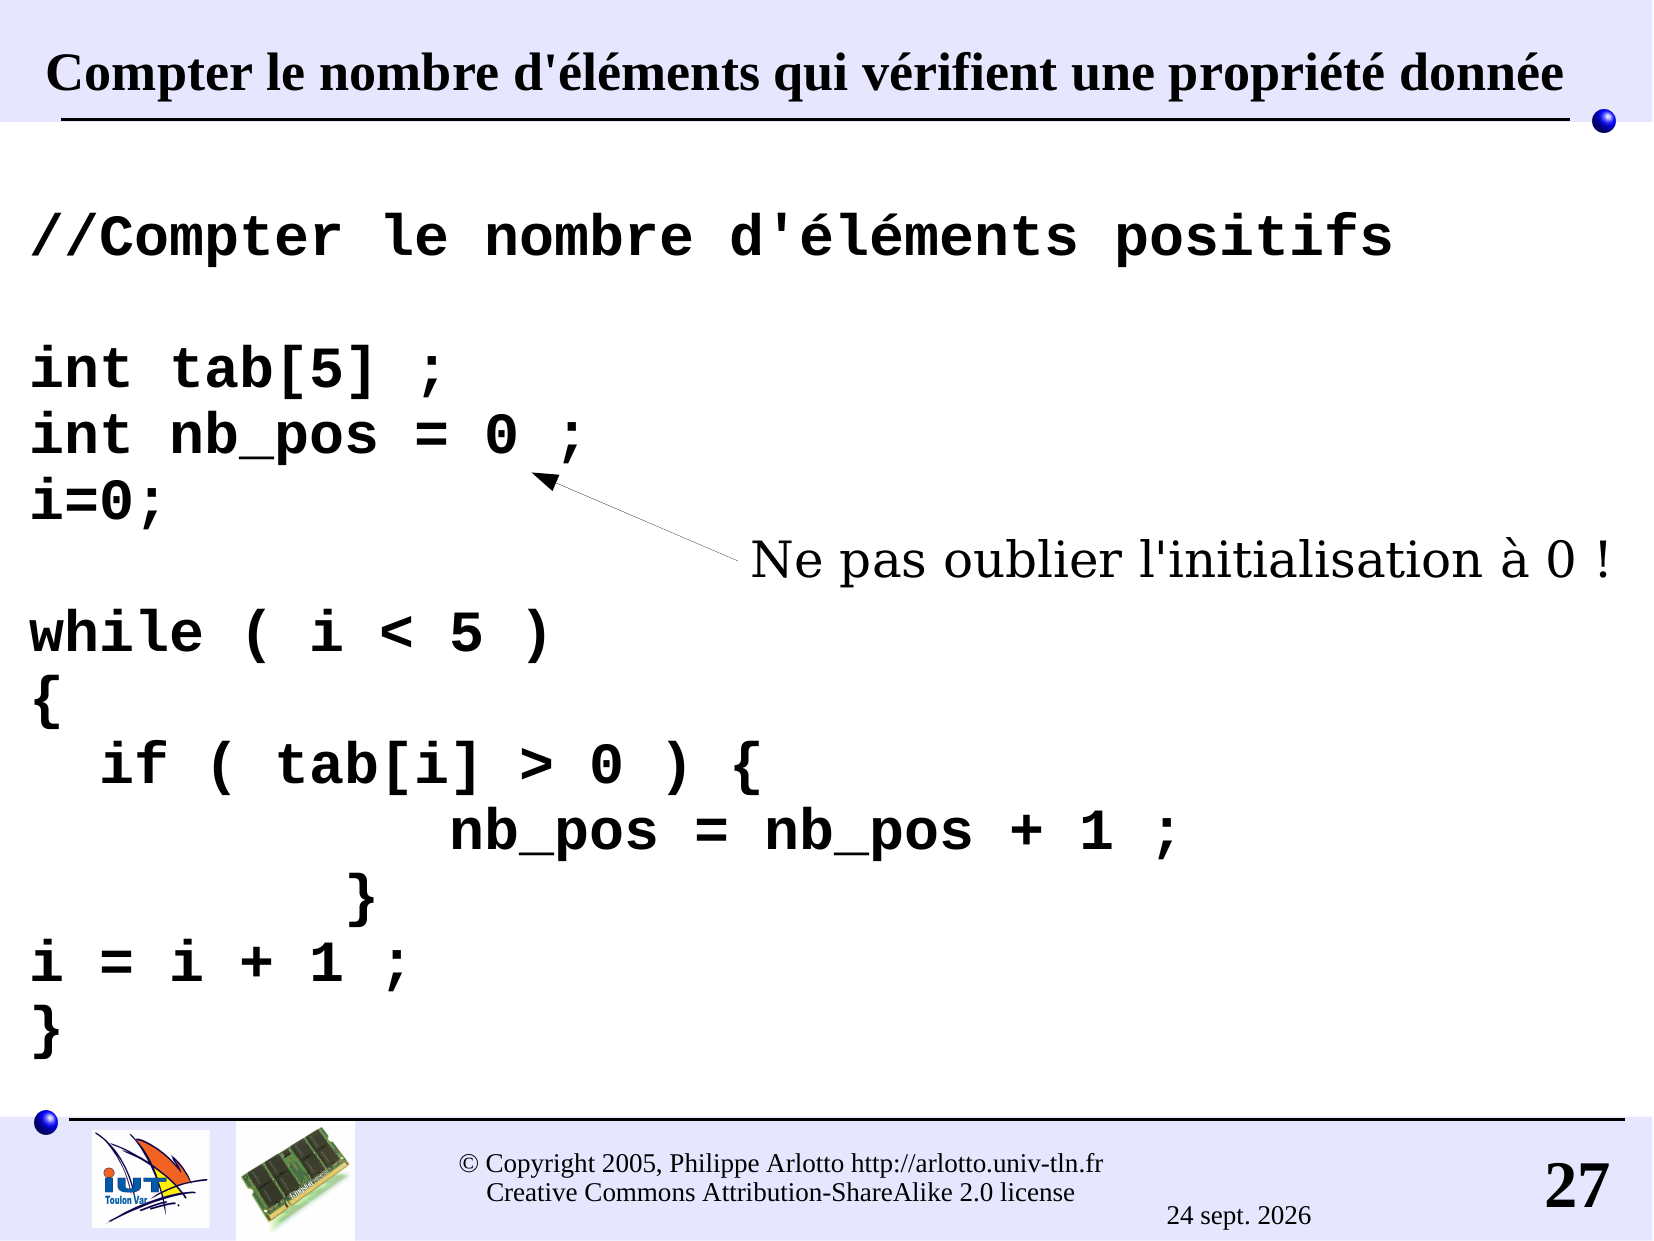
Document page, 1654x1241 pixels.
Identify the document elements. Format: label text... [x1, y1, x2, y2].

picture [236, 1121, 355, 1241]
text_box //Compter le nombre d'éléments positifs int tab[5] ; int nb_pos = 0 ; i=0; while ( i < 5 ) { if ( tab[i] > 0 ) { nb_pos = nb_pos + 1 ; } i = i + 1 ; } [29, 206, 1625, 1072]
title Compter le nombre d'éléments qui vérifient une propriété donnée [0, 26, 1595, 119]
text_box Ne pas oublier l'initialisation à 0 ! [750, 531, 1615, 590]
